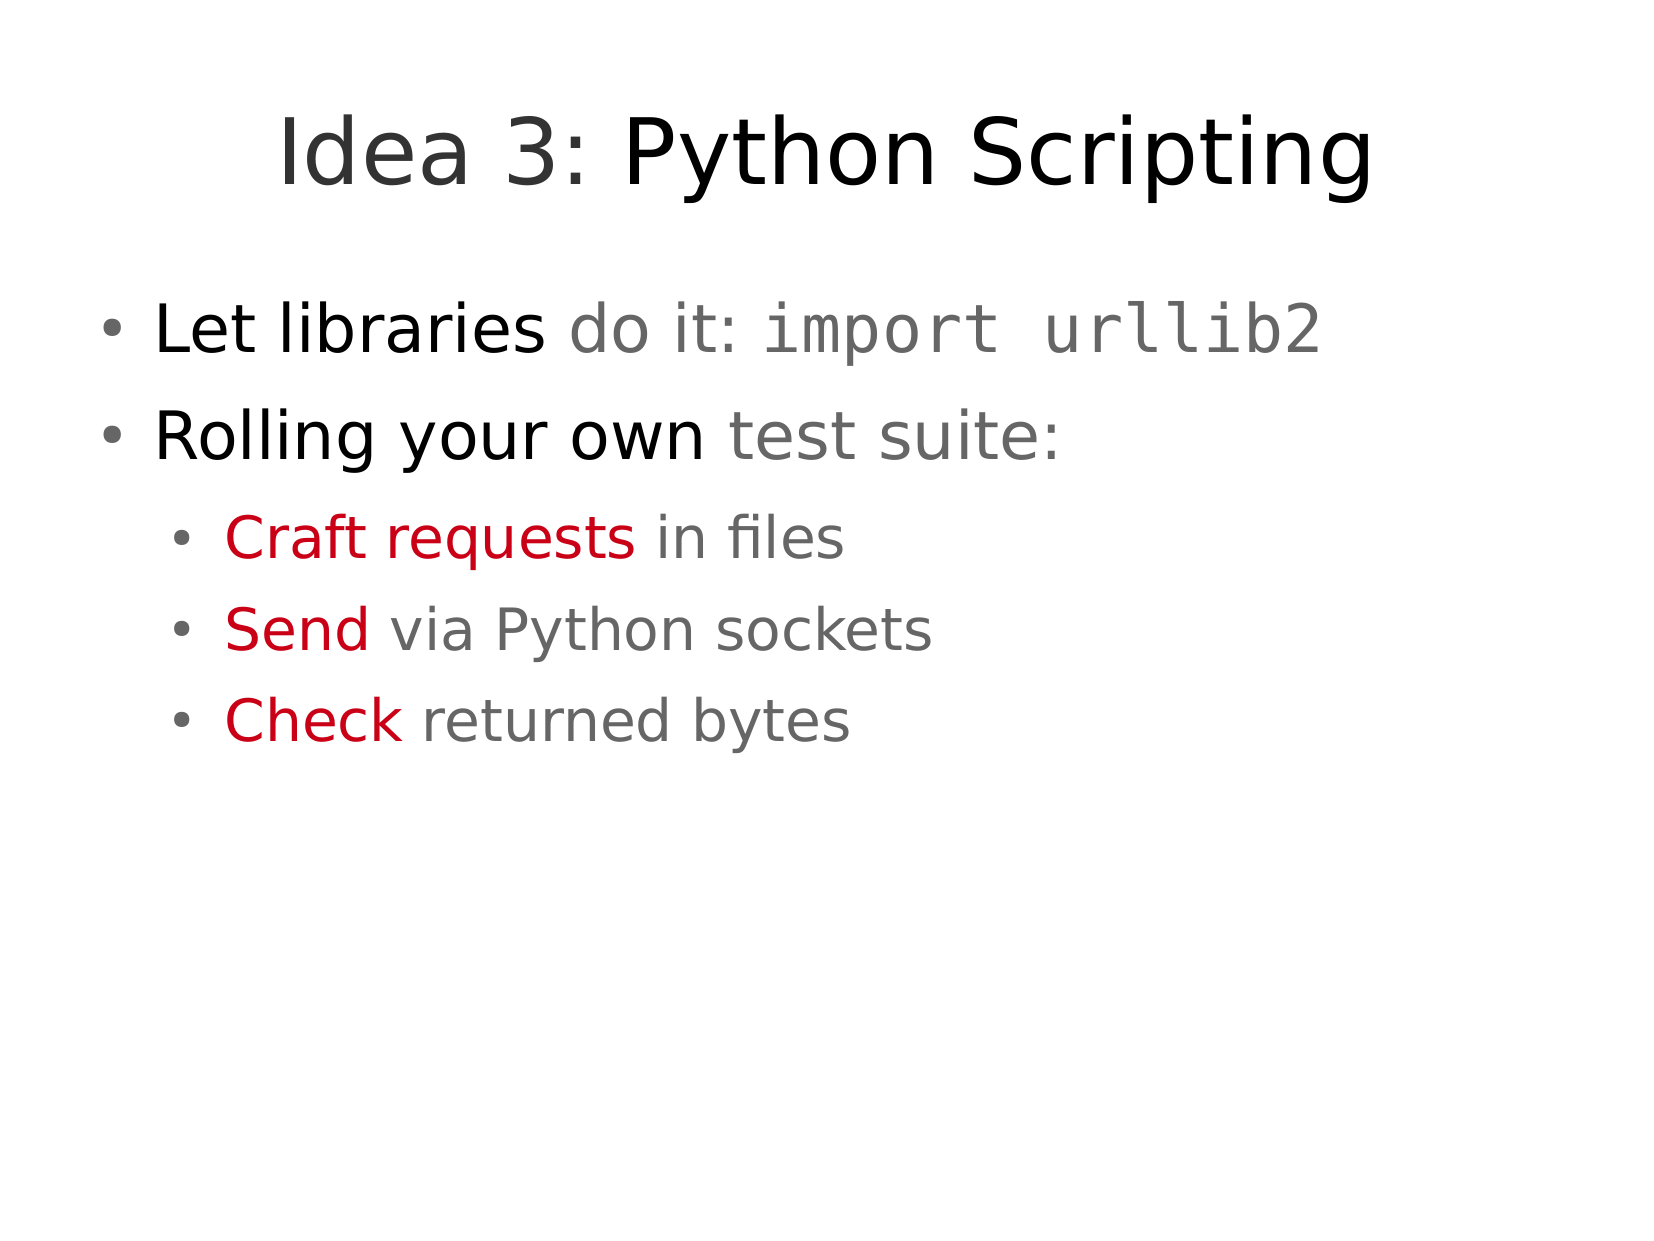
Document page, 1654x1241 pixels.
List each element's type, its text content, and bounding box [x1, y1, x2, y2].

list Let libraries do it: import urllib2 Rolling your own test suite: Craft requests in files Send via Python sockets Check returned bytes [82, 290, 1571, 1109]
title Idea 3: Python Scripting [82, 56, 1571, 250]
